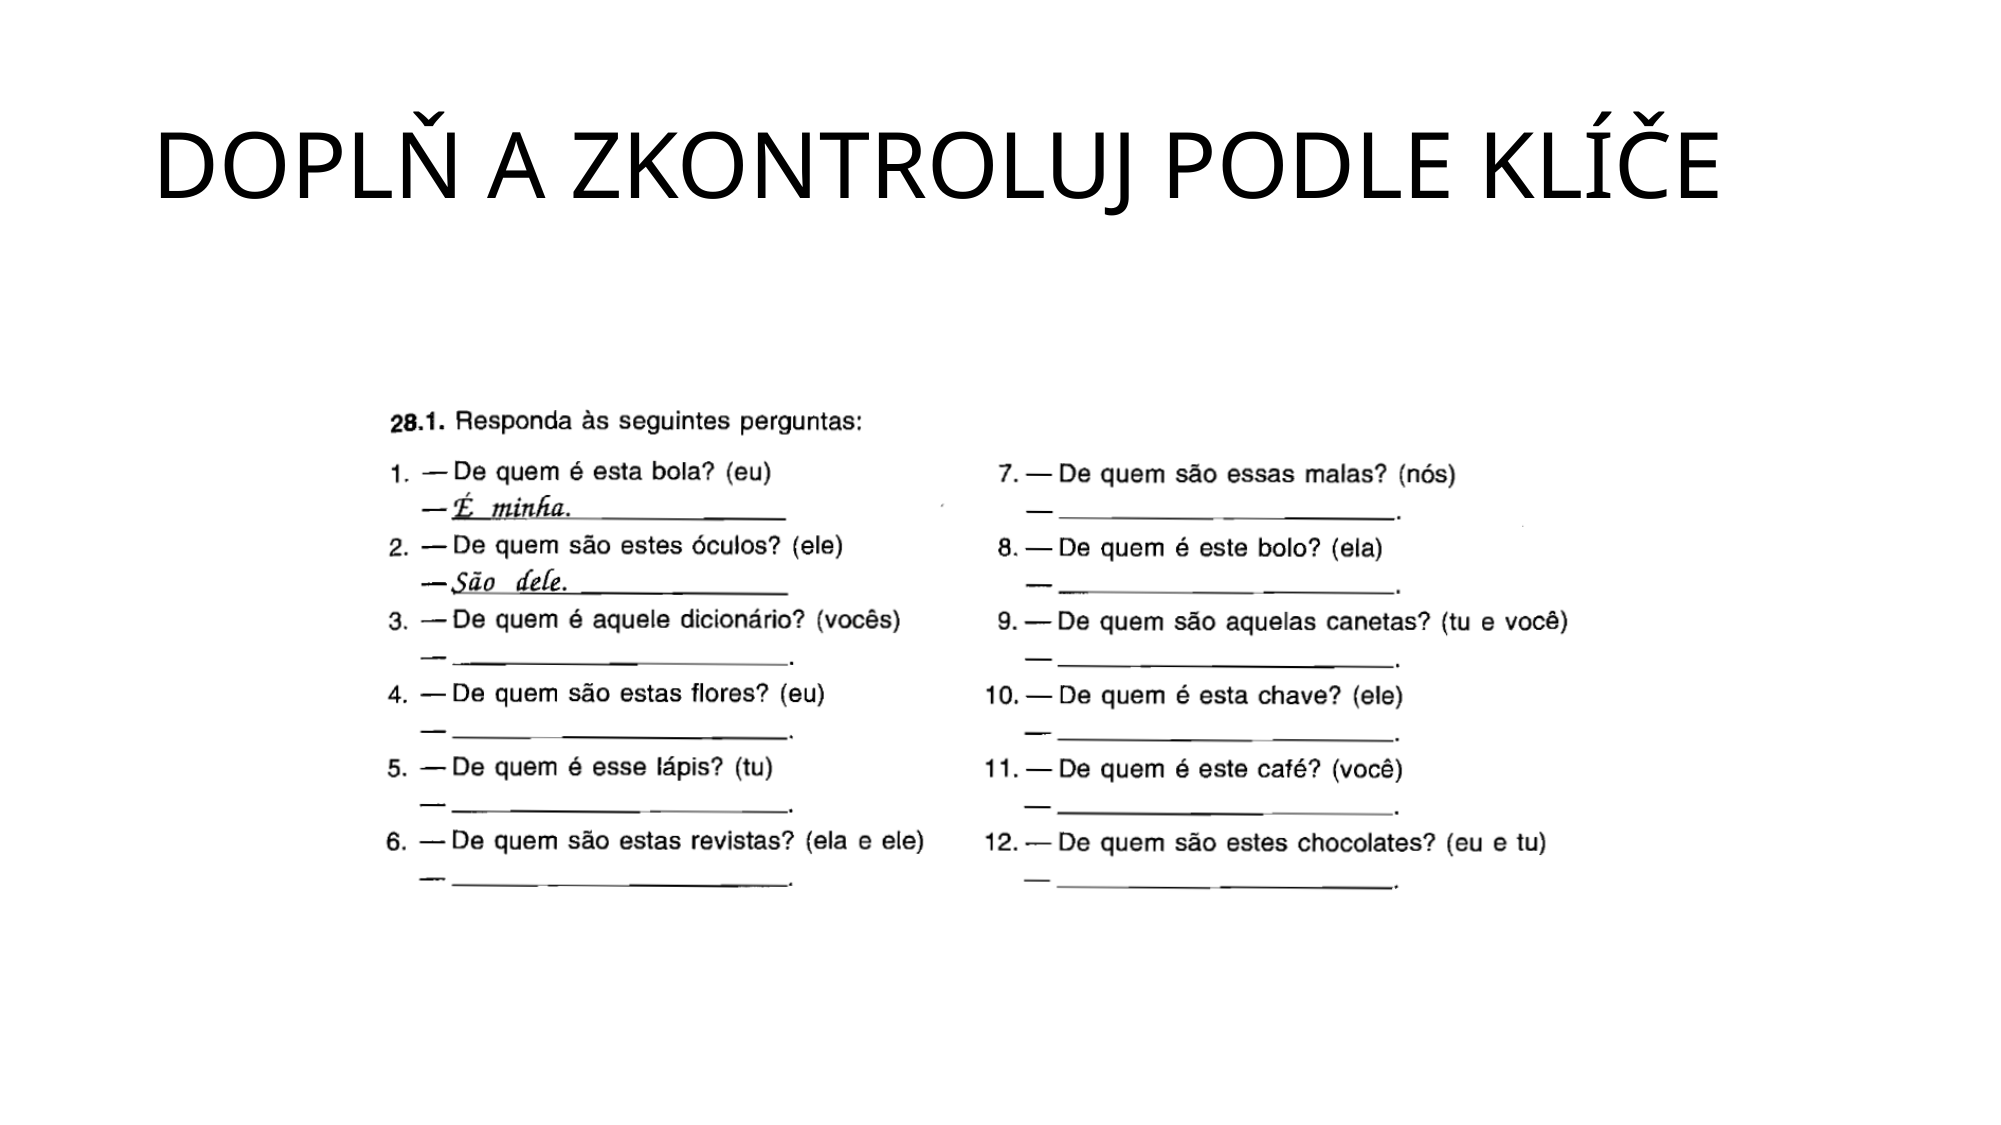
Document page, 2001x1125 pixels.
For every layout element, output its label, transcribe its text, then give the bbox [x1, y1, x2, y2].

title DOPLŇ A ZKONTROLUJ PODLE KLÍČE [137, 59, 1863, 278]
picture [357, 391, 1643, 922]
